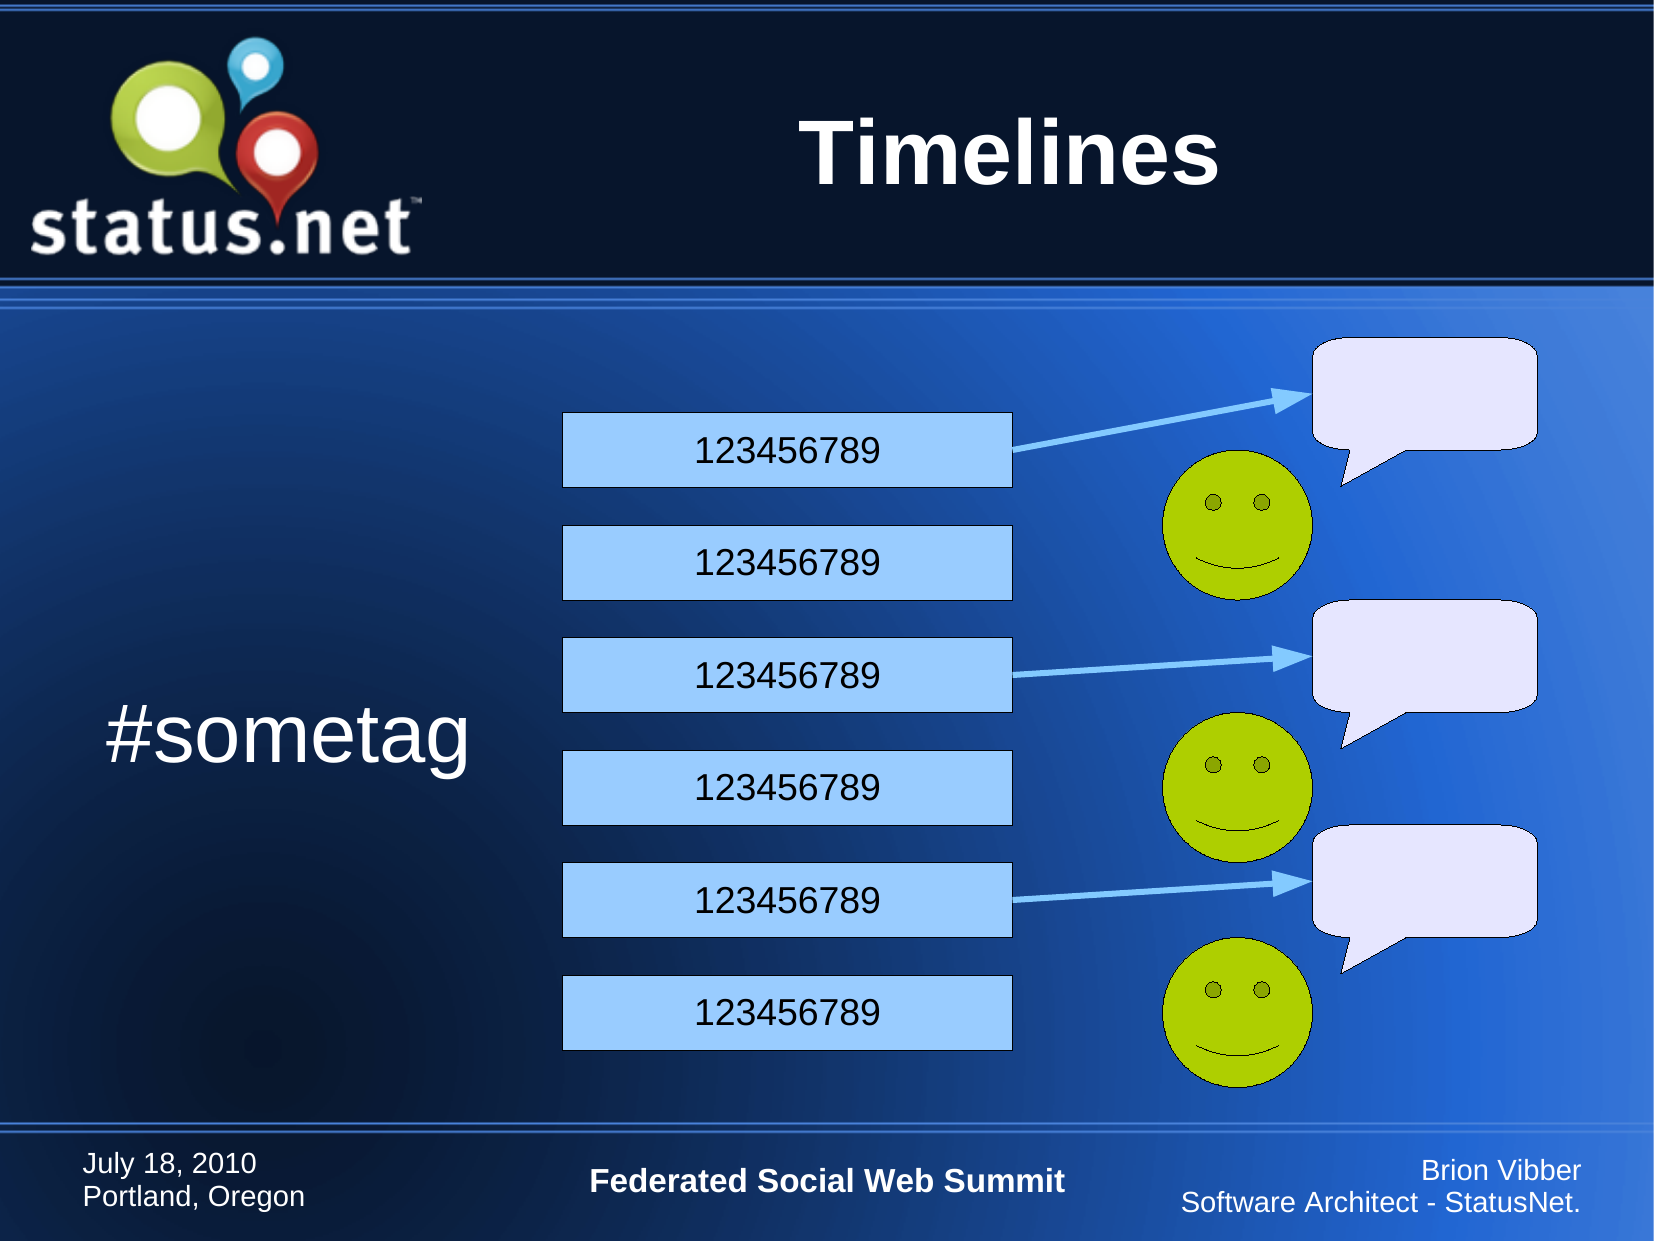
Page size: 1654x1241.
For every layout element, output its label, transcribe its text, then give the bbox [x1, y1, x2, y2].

text_box [1312, 824, 1538, 974]
text_box [1162, 450, 1313, 601]
text_box [1162, 712, 1313, 863]
text_box 123456789 [562, 862, 1013, 938]
text_box 123456789 [562, 412, 1013, 488]
text_box [1312, 337, 1538, 487]
text_box 123456789 [562, 637, 1013, 713]
text_box #sometag [92, 679, 488, 788]
picture [0, 0, 1654, 1241]
text_box [1312, 599, 1538, 749]
text_box [1162, 937, 1313, 1088]
title Timelines [450, 49, 1571, 257]
text_box 123456789 [562, 750, 1013, 826]
text_box 123456789 [562, 975, 1013, 1051]
text_box 123456789 [562, 525, 1013, 601]
